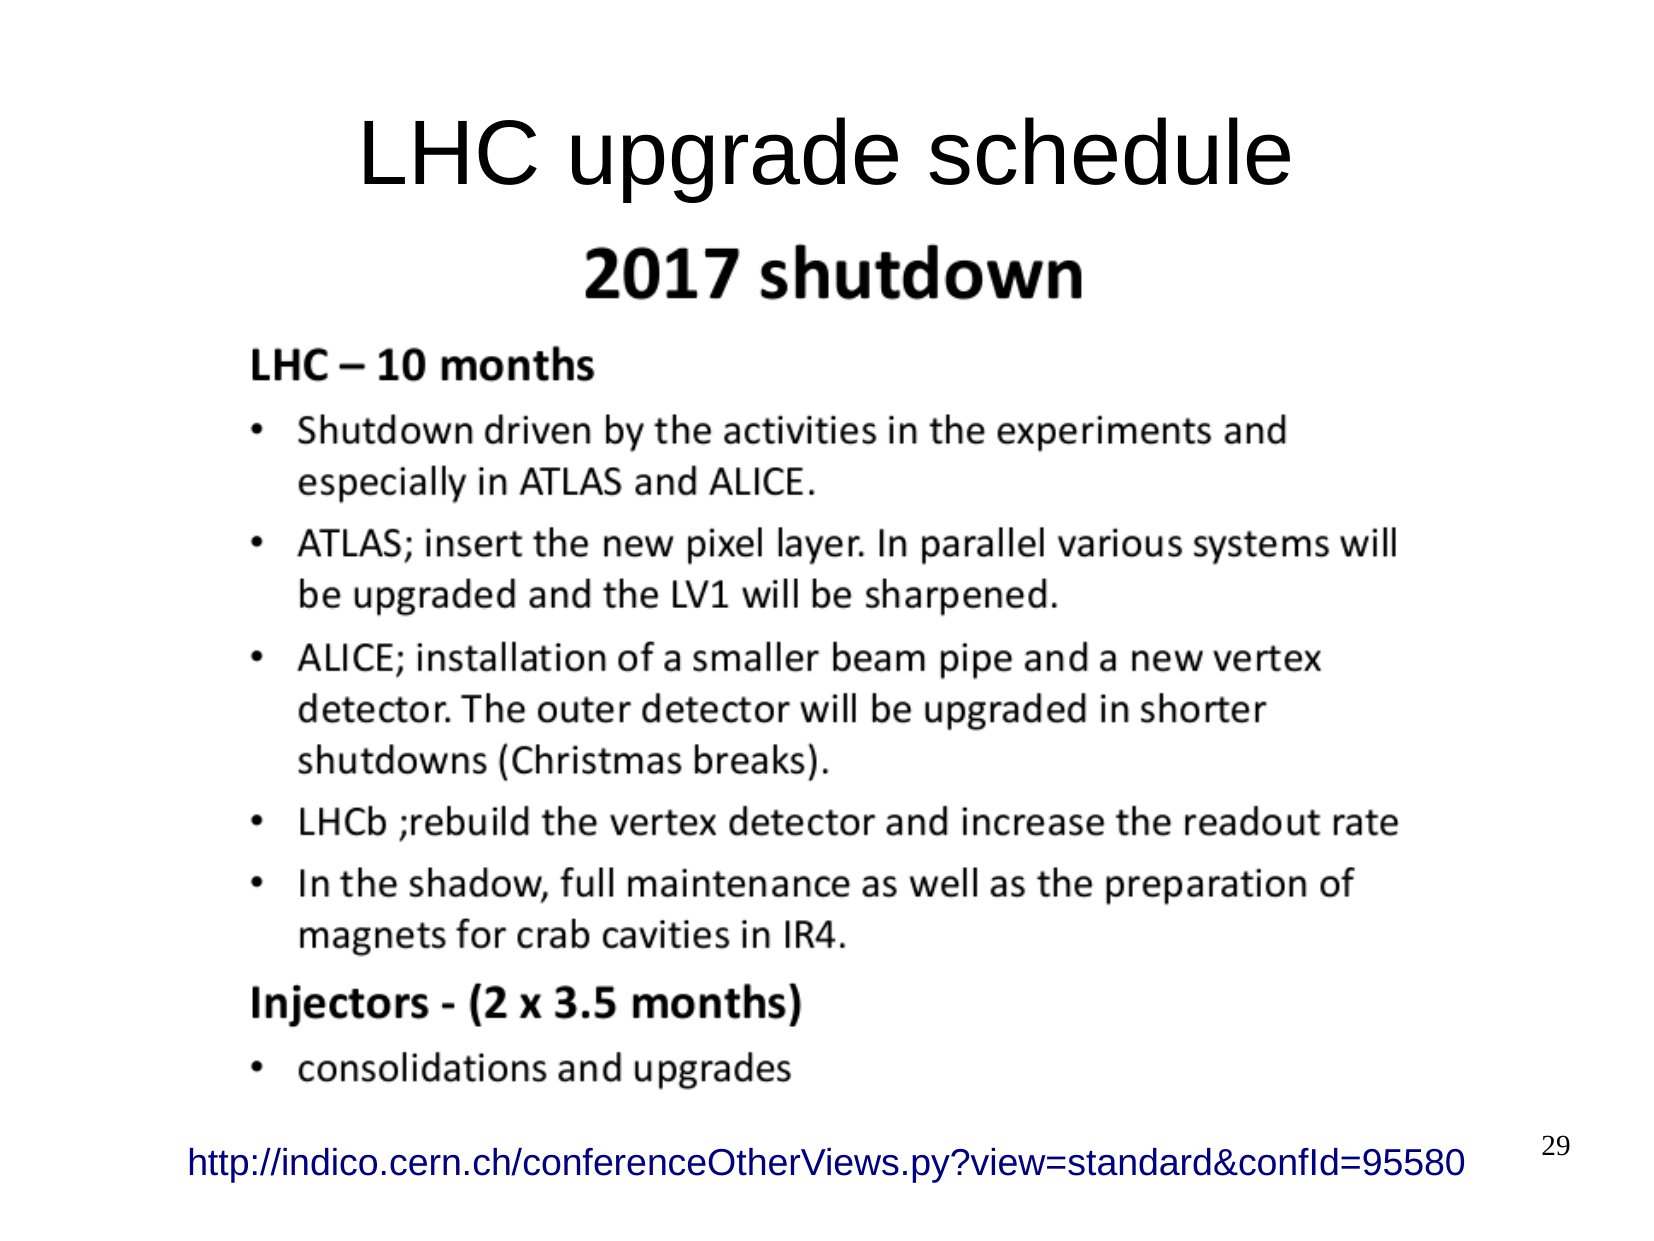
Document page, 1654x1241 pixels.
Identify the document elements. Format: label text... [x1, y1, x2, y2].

picture [212, 225, 1449, 1114]
text_box http://indico.cern.ch/conferenceOtherViews.py?view=standard&confId=95580 [29, 1133, 1625, 1191]
title LHC upgrade schedule [82, 49, 1571, 257]
